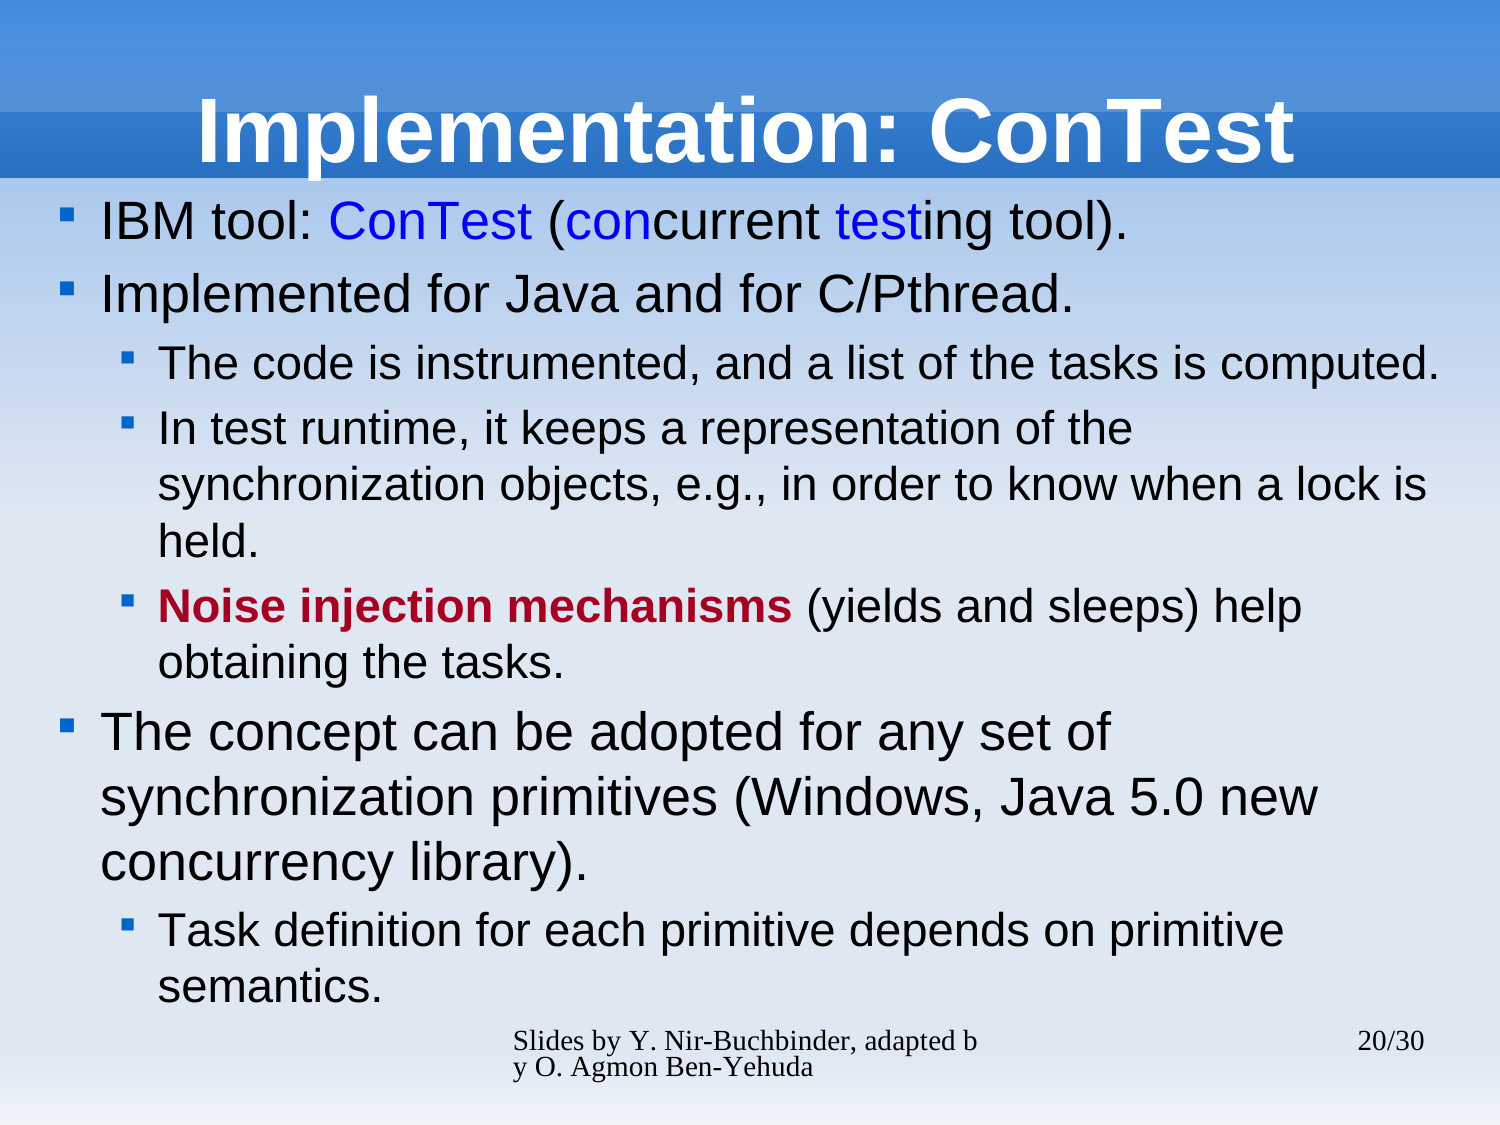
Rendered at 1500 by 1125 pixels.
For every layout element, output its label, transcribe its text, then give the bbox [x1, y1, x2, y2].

picture [0, 0, 1500, 1125]
list IBM tool: ConTest (concurrent testing tool). Implemented for Java and for C/Pthread. The code is instrumented, and a list of the tasks is computed. In test runtime, it keeps a representation of the synchronization objects, e.g., in order to know when a lock is held. Noise injection mechanisms (yields and sleeps) help obtaining the tasks. The concept can be adopted for any set of synchronization primitives (Windows, Java 5.0 new concurrency library). Task definition for each primitive depends on primitive semantics. [28, 104, 1464, 1080]
title Implementation: ConTest [28, 61, 1464, 104]
